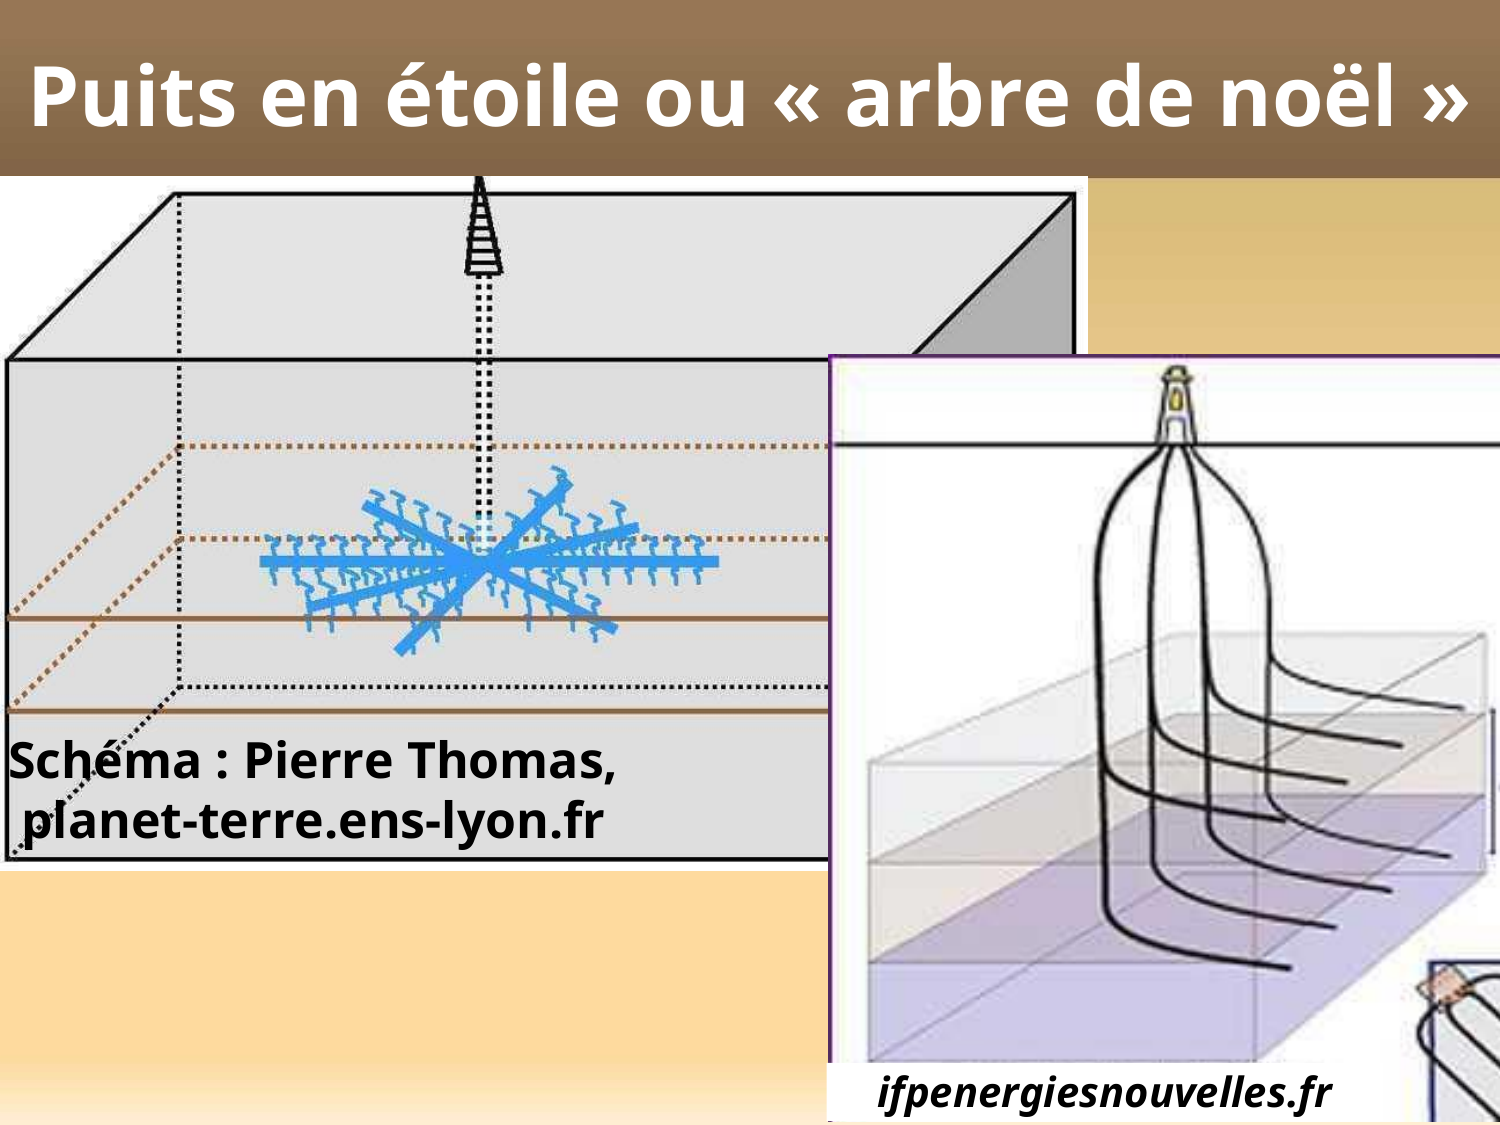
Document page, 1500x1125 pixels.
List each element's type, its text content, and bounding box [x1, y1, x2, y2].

picture [0, 176, 1500, 1125]
text_box Schéma : Pierre Thomas, planet-terre.ens-lyon.fr [6, 721, 620, 857]
text_box ifpenergiesnouvelles.fr [826, 1062, 1383, 1122]
title Puits en étoile ou « arbre de noël » [0, 0, 1500, 188]
